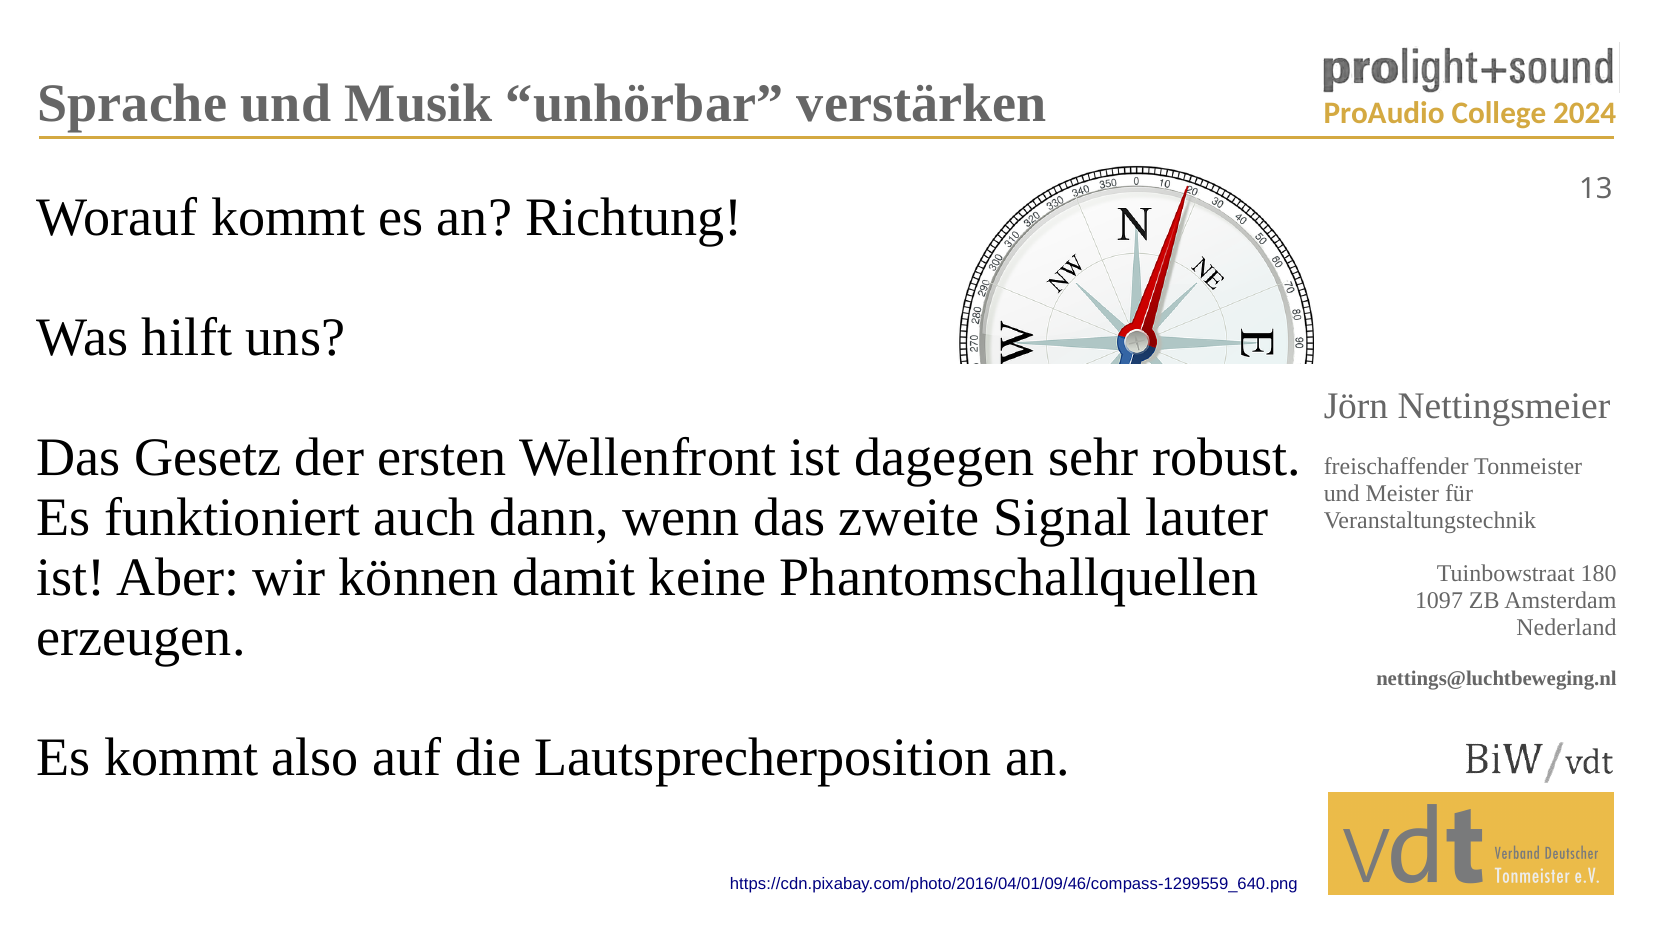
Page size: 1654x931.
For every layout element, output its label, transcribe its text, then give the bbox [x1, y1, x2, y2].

list Worauf kommt es an? Richtung! Was hilft uns? Das Gesetz der ersten Wellenfront ist dagegen sehr robust. Es funktioniert auch dann, wenn das zweite Signal lauter ist! Aber: wir können damit keine Phantomschallquellen erzeugen. Es kommt also auf die Lautsprecherposition an. [36, 187, 1312, 913]
title Sprache und Musik “unhörbar” verstärken [37, 43, 1275, 164]
text_box https://cdn.pixabay.com/photo/2016/04/01/09/46/compass-1299559_640.png [495, 866, 1314, 908]
picture [956, 150, 1314, 364]
picture [1318, 42, 1620, 93]
